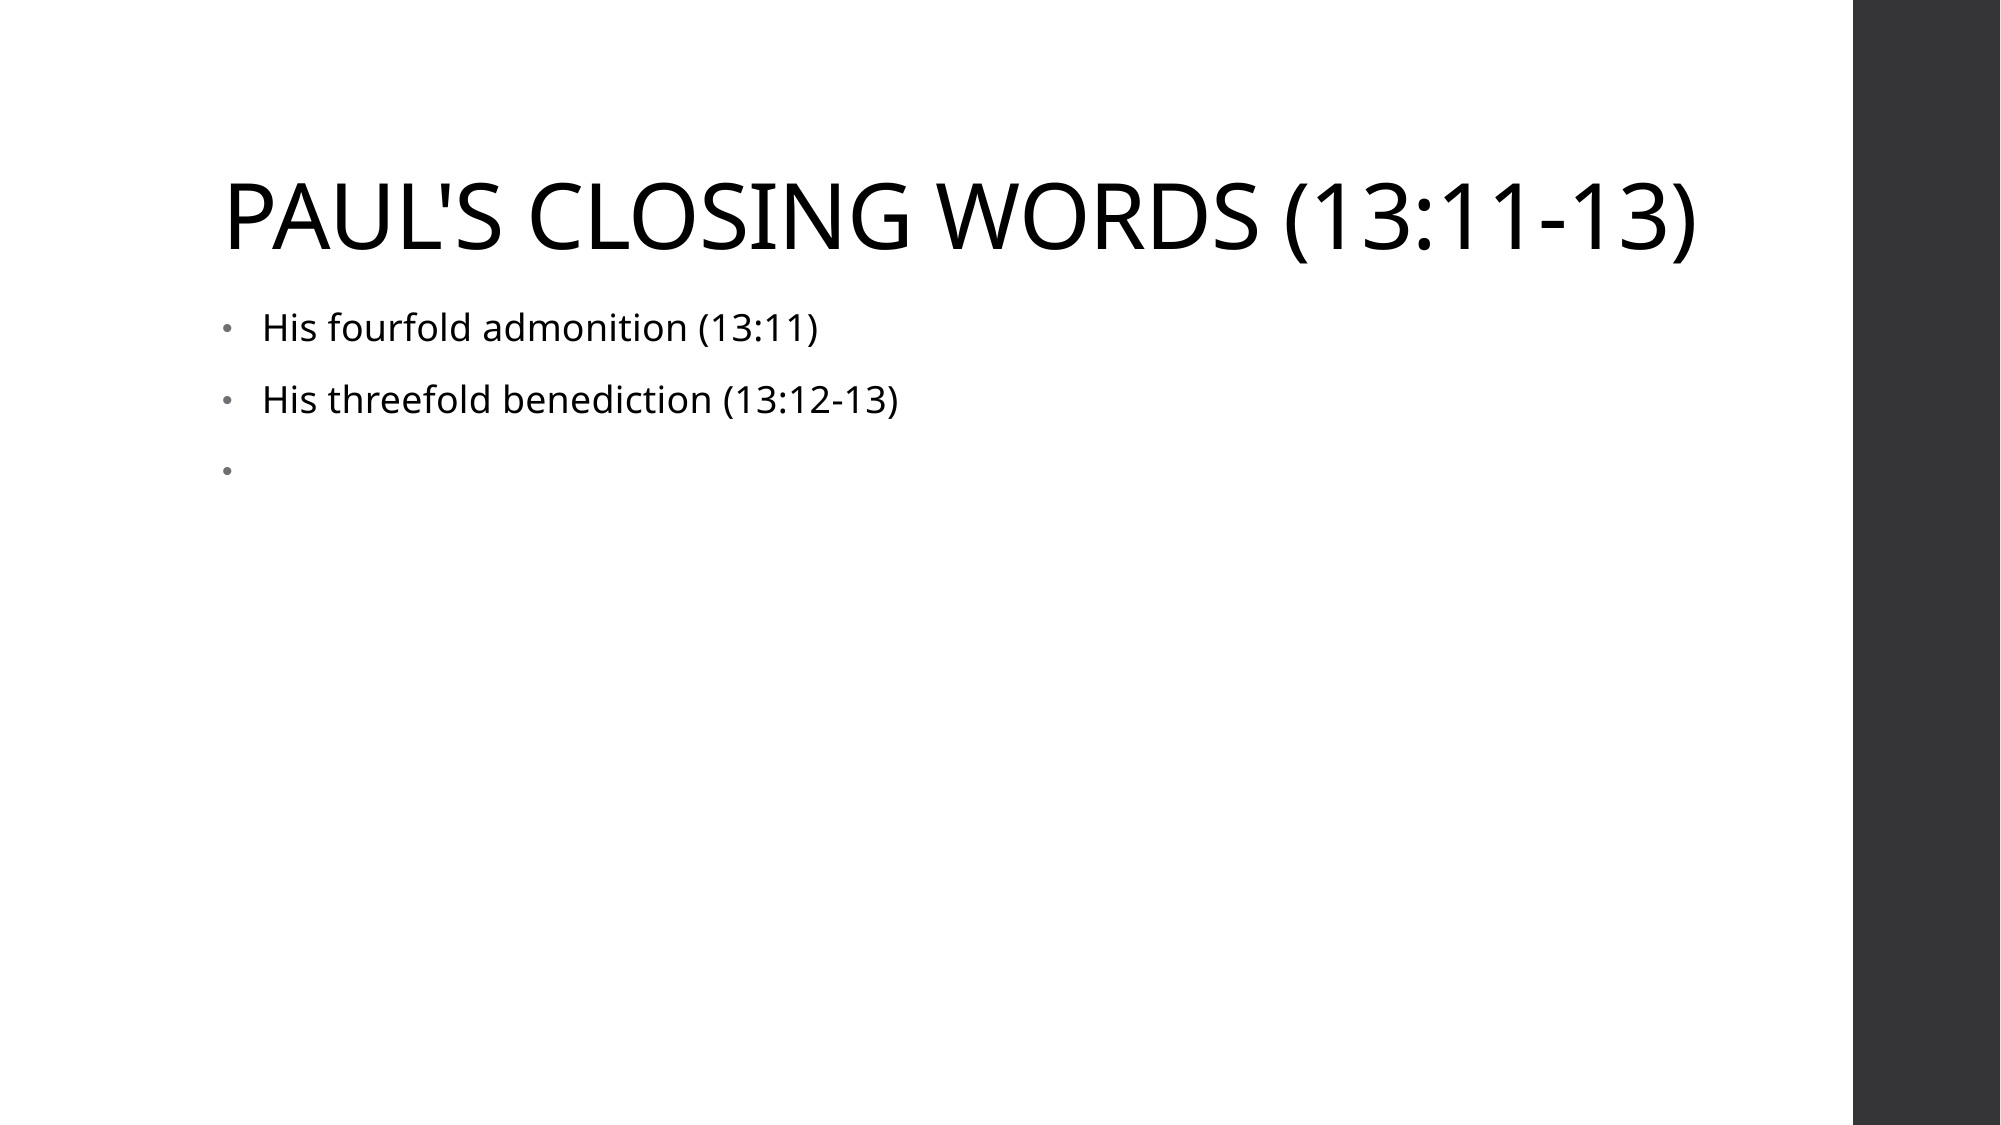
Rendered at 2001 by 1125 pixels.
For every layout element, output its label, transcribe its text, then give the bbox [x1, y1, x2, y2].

list His fourfold admonition (13:11) His threefold benediction (13:12-13) [206, 299, 1617, 1014]
title PAUL'S CLOSING WORDS (13:11-13) [206, 60, 1797, 278]
